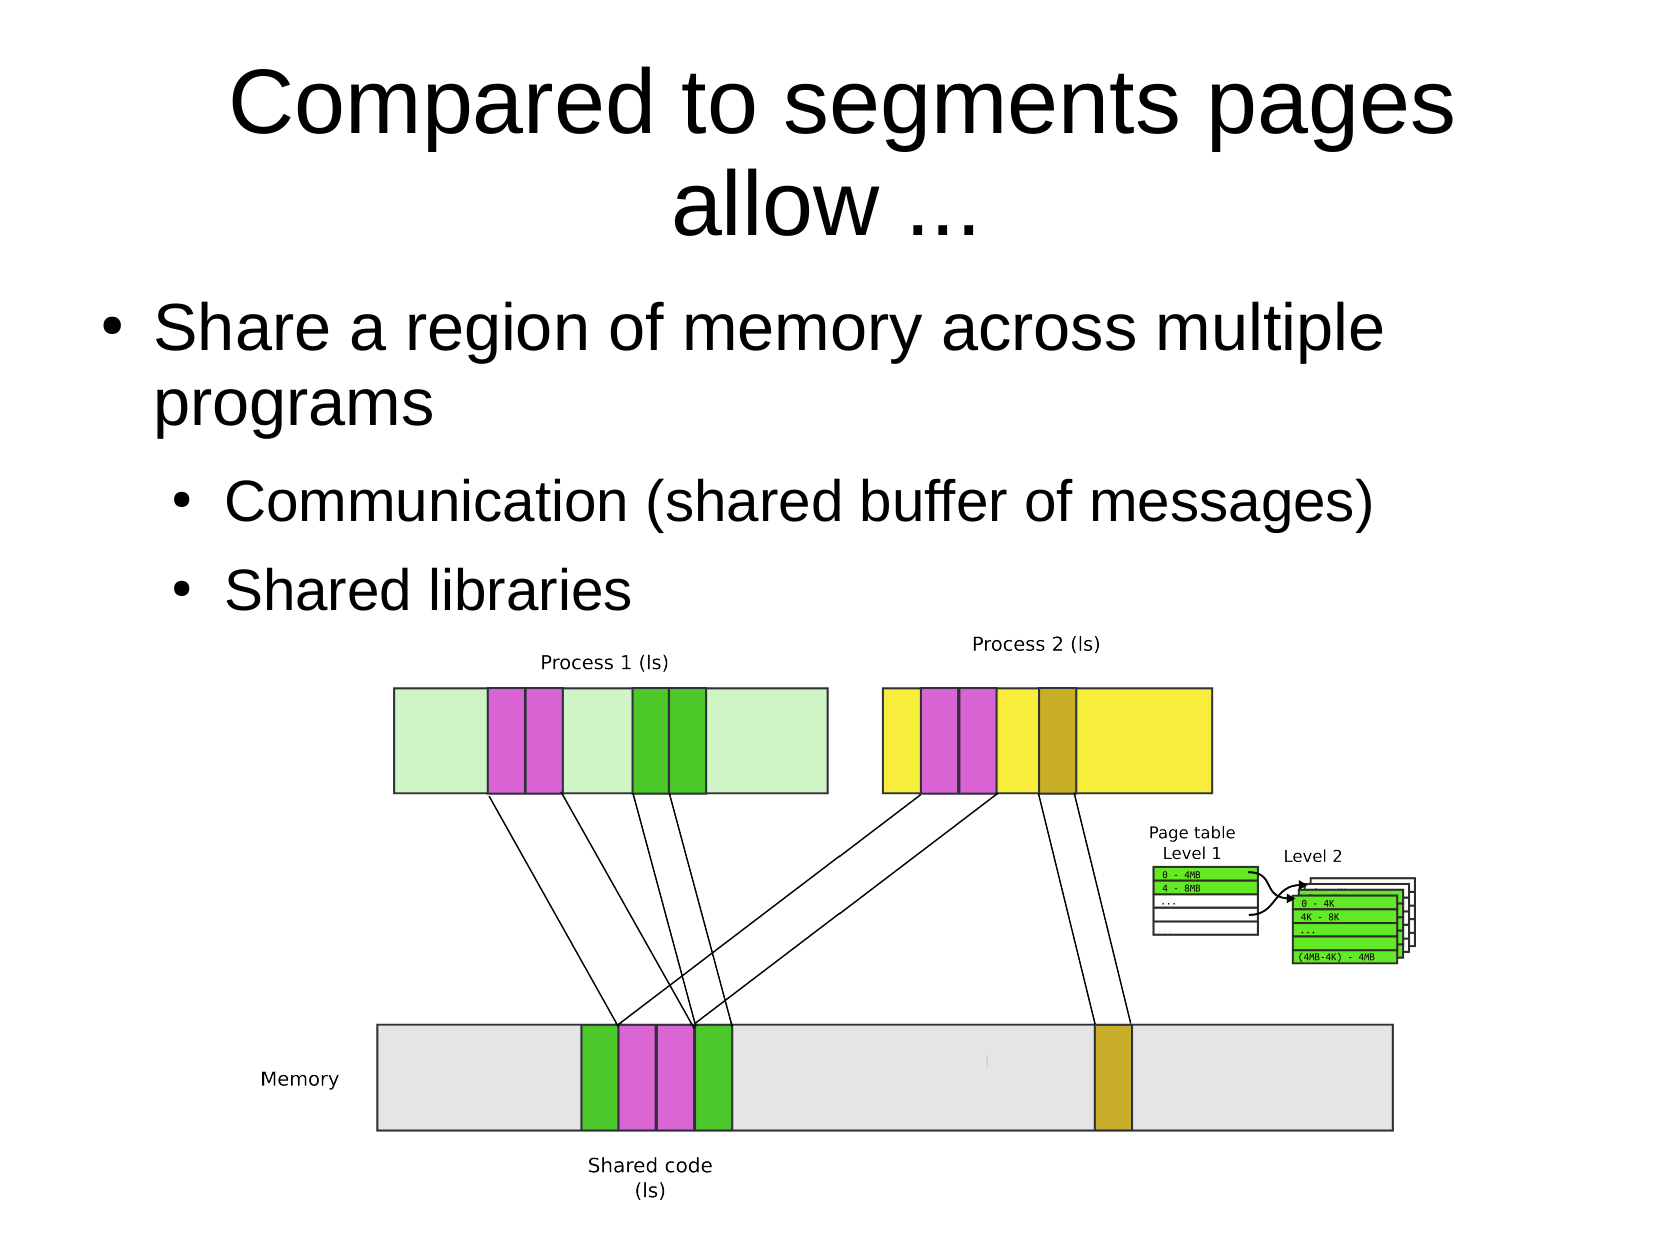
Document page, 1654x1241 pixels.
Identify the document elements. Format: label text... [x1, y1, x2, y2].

picture [262, 636, 1416, 1201]
list Share a region of memory across multiple programs Communication (shared buffer of messages) Shared libraries [82, 290, 1571, 1163]
title Compared to segments pages allow ... [82, 49, 1571, 257]
